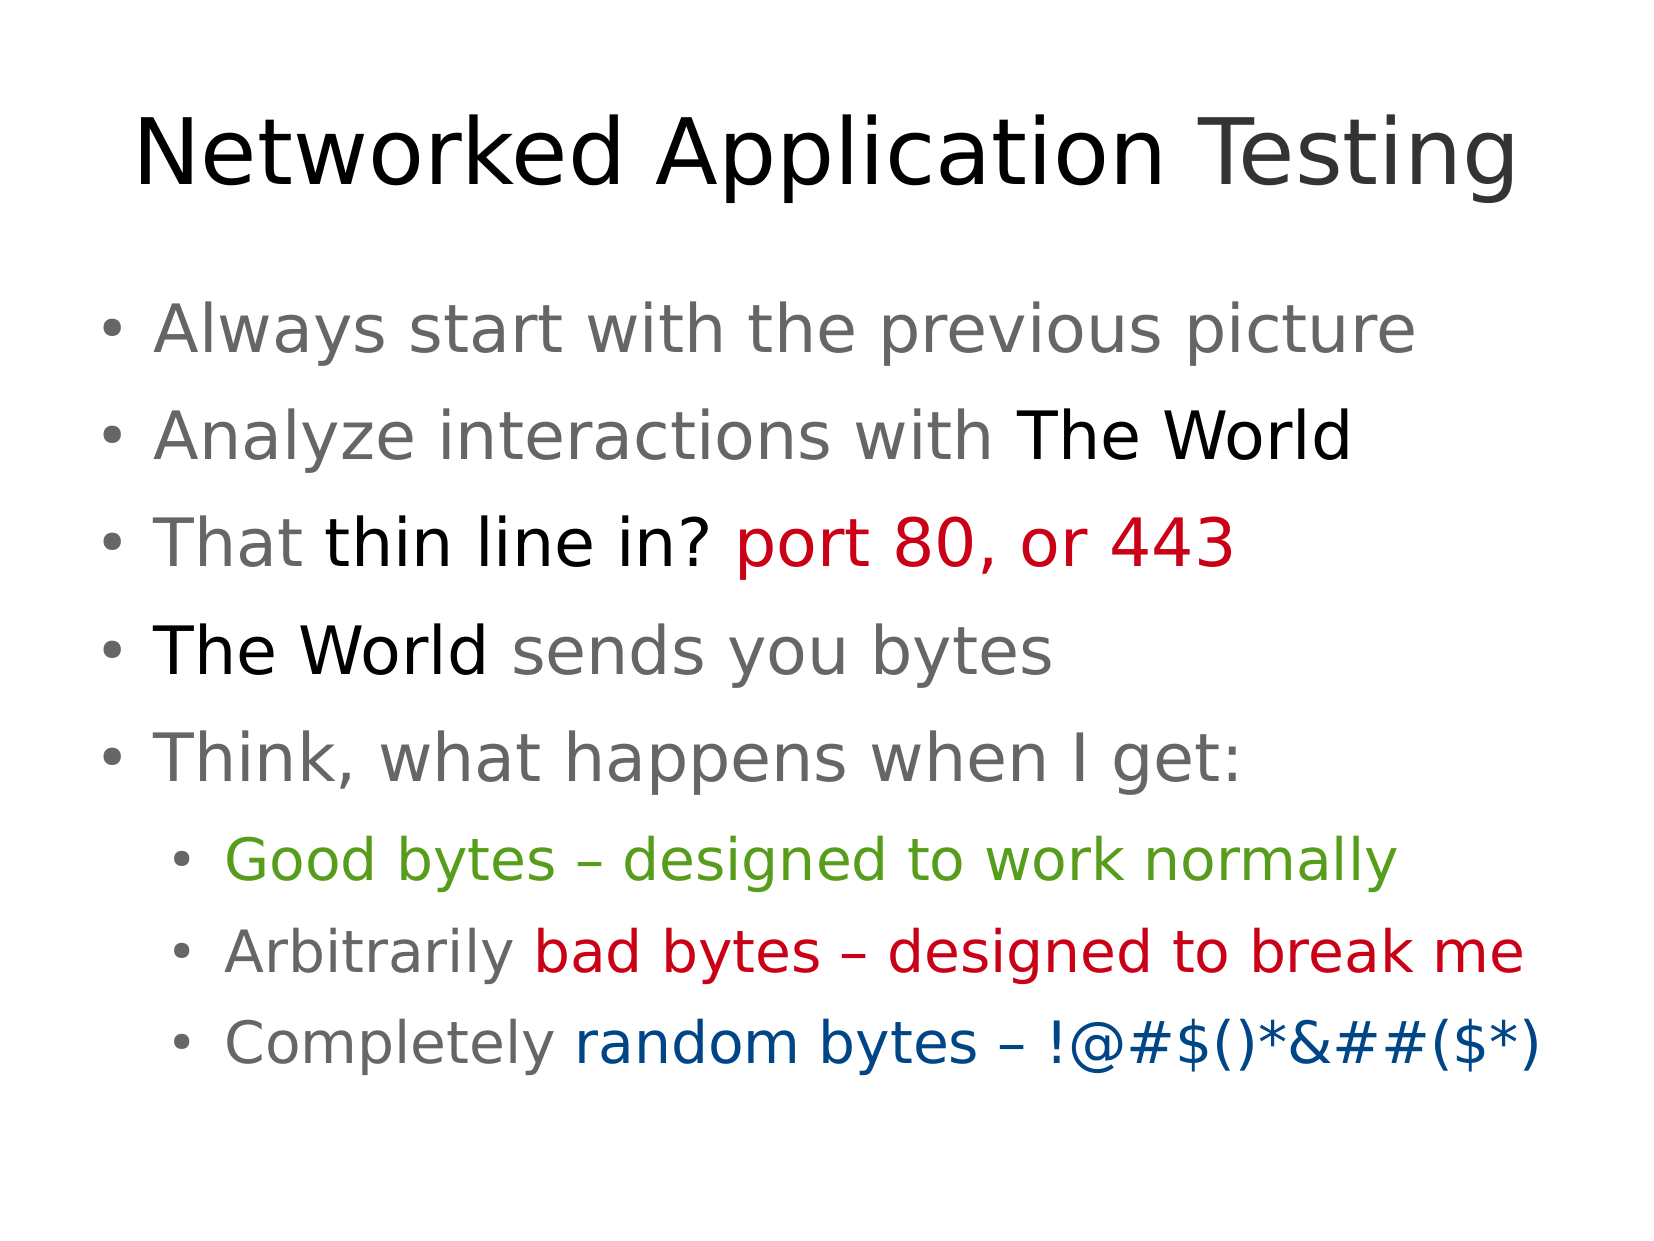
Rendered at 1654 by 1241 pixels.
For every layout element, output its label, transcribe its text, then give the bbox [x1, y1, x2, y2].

title Networked Application Testing [82, 56, 1571, 250]
list Always start with the previous picture Analyze interactions with The World That thin line in? port 80, or 443 The World sends you bytes Think, what happens when I get: Good bytes – designed to work normally Arbitrarily bad bytes – designed to break me Completely random bytes – !@#$()*&##($*) [82, 290, 1571, 1109]
